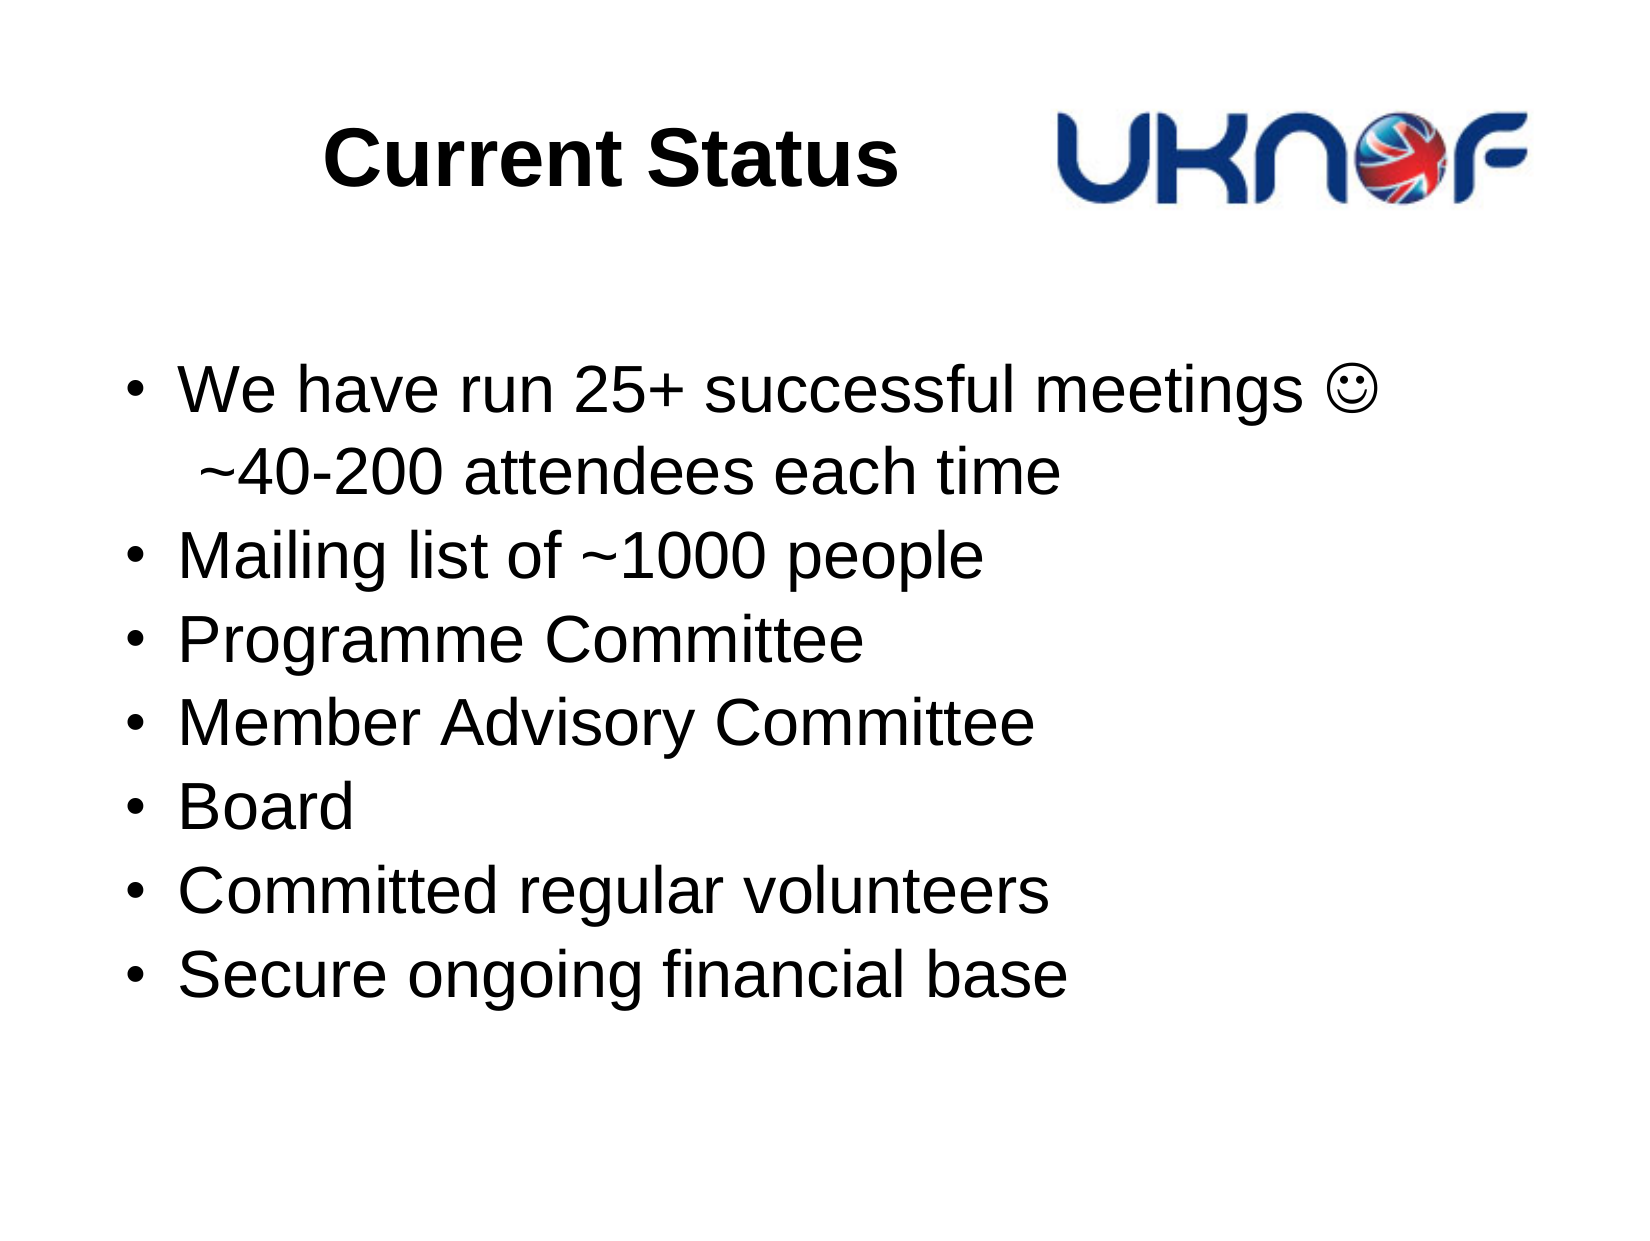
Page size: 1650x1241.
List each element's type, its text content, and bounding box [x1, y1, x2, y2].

list We have run 25+ successful meetings  ~40-200 attendees each time Mailing list of ~1000 people Programme Committee Member Advisory Committee Board Committed regular volunteers Secure ongoing financial base [123, 358, 1526, 1103]
picture [1100, 93, 1536, 225]
title Current Status [123, 55, 1100, 262]
